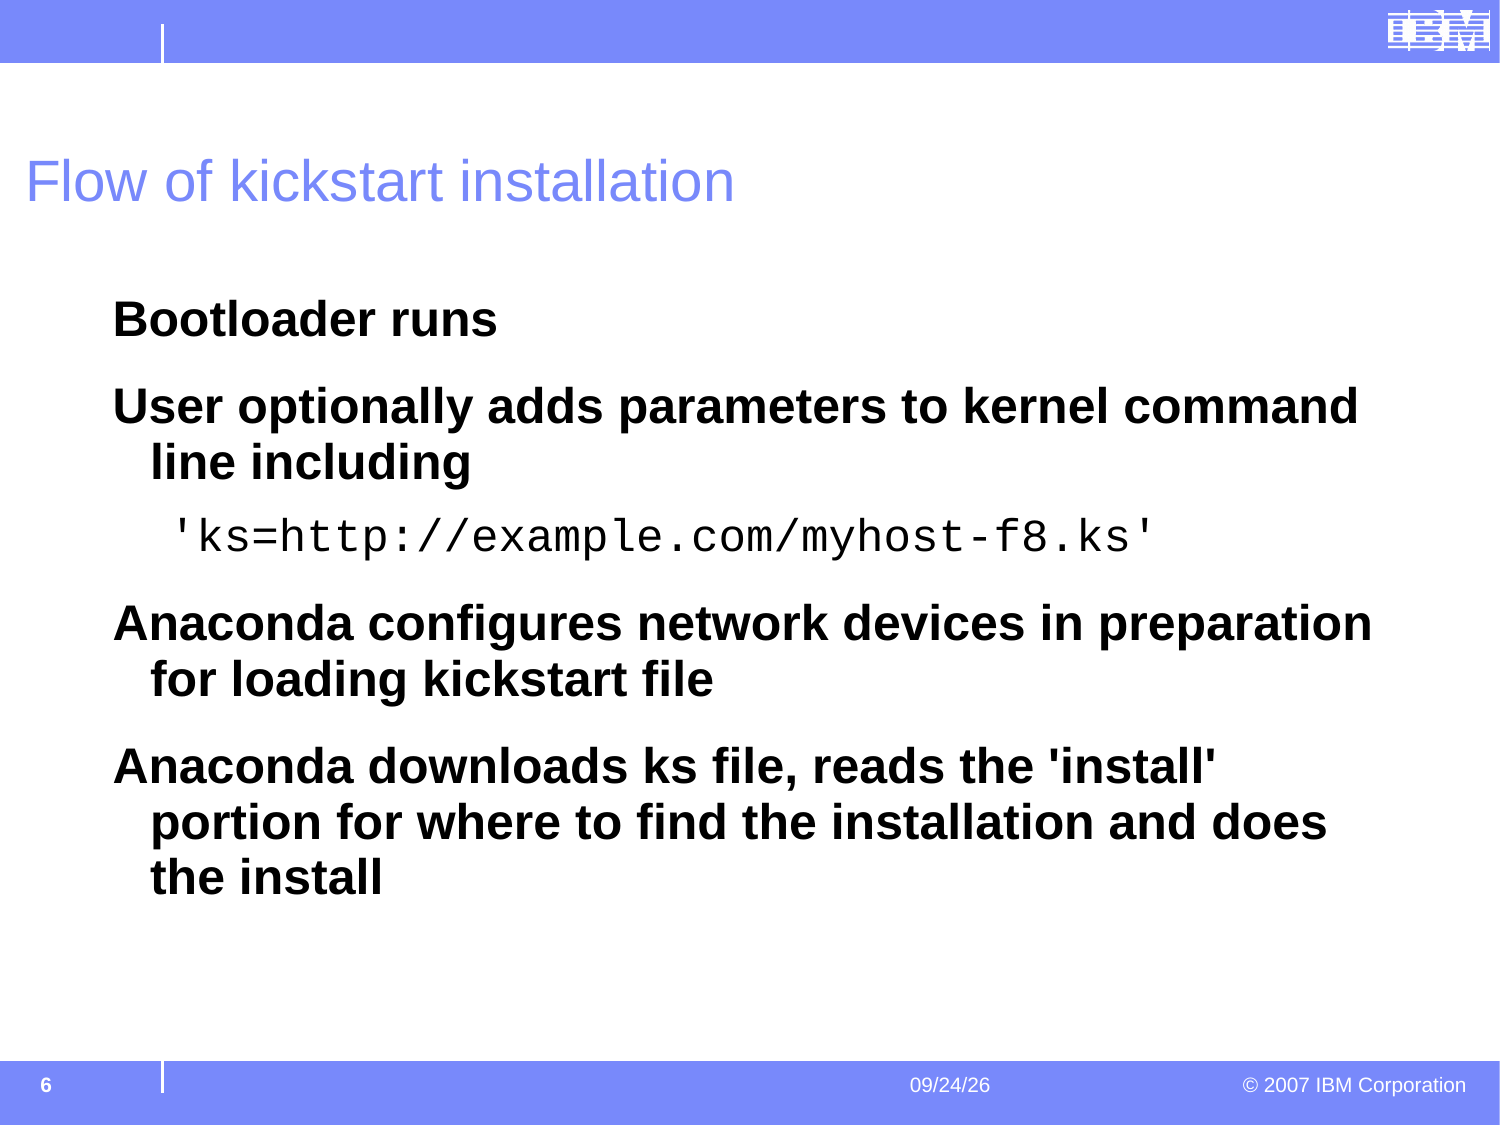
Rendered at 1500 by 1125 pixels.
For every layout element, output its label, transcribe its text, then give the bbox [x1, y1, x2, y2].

title Flow of kickstart installation [25, 150, 1378, 218]
list Bootloader runs User optionally adds parameters to kernel command line including 'ks=http://example.com/myhost-f8.ks' Anaconda configures network devices in preparation for loading kickstart file Anaconda downloads ks file, reads the 'install' portion for where to find the installation and does the install [112, 291, 1388, 917]
